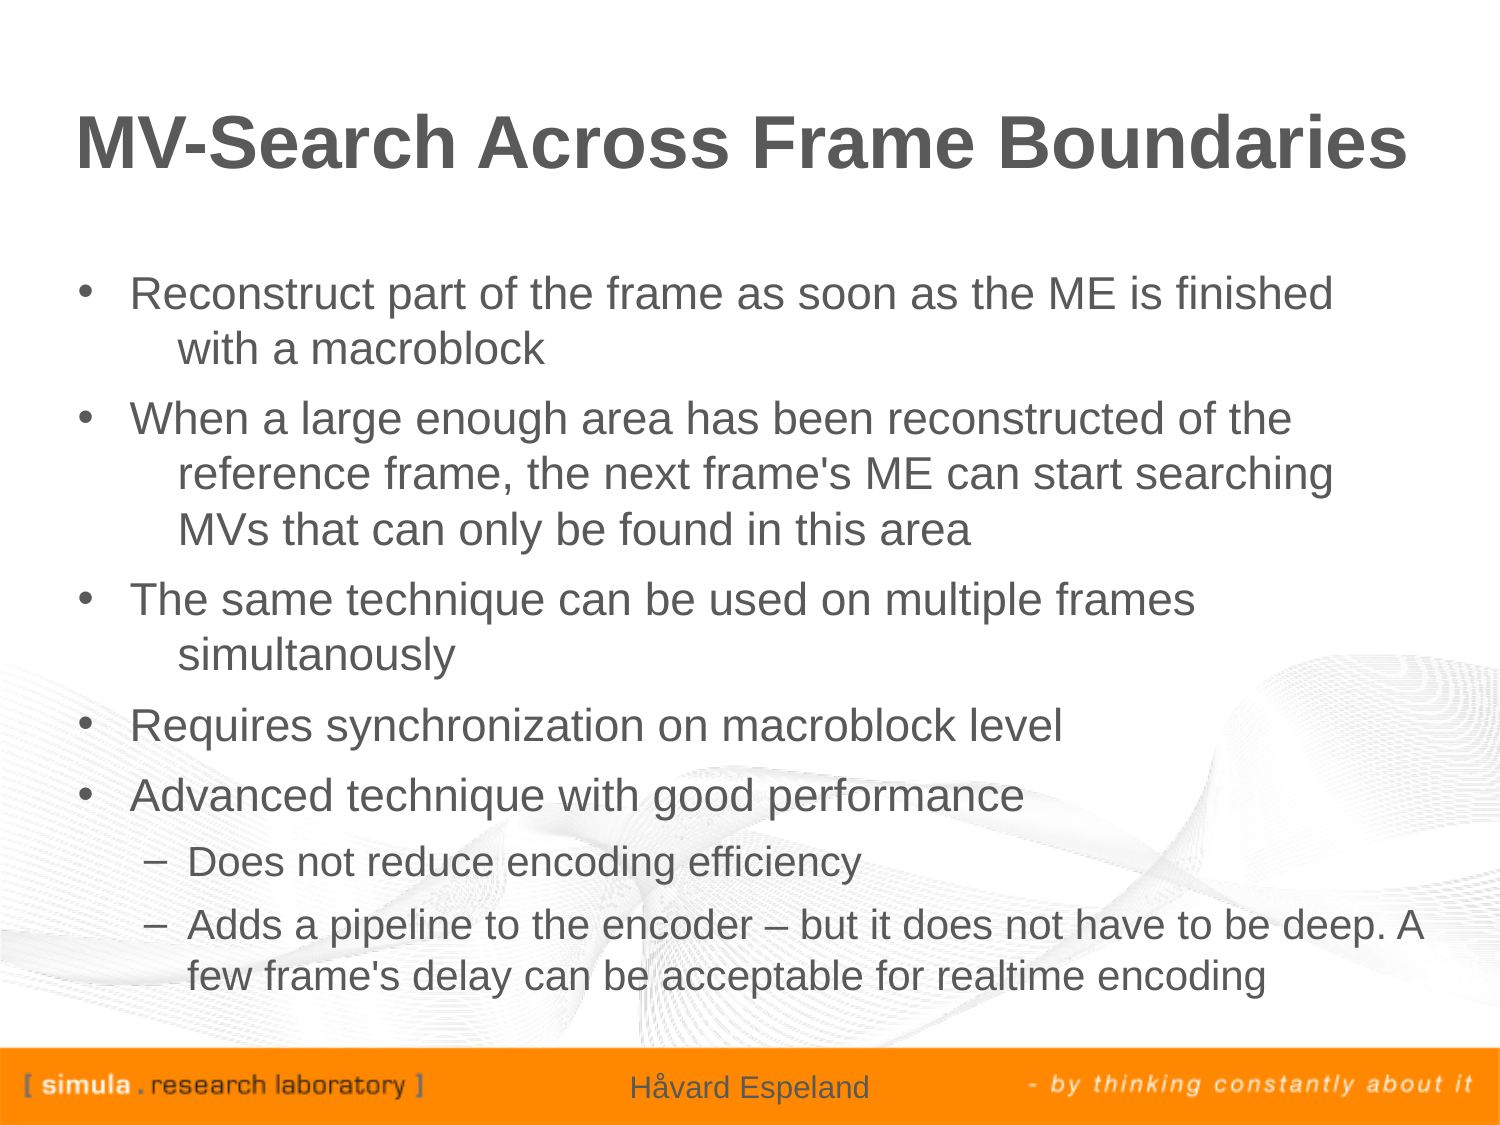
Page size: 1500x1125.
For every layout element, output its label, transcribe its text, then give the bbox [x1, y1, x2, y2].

picture [0, 654, 1500, 1125]
title MV-Search Across Frame Boundaries [75, 52, 1425, 226]
list Reconstruct part of the frame as soon as the ME is finished with a macroblock When a large enough area has been reconstructed of the reference frame, the next frame's ME can start searching MVs that can only be found in this area The same technique can be used on multiple frames simultanously Requires synchronization on macroblock level Advanced technique with good performance Does not reduce encoding efficiency Adds a pipeline to the encoder – but it does not have to be deep. A few frame's delay can be acceptable for realtime encoding [75, 263, 1425, 1006]
